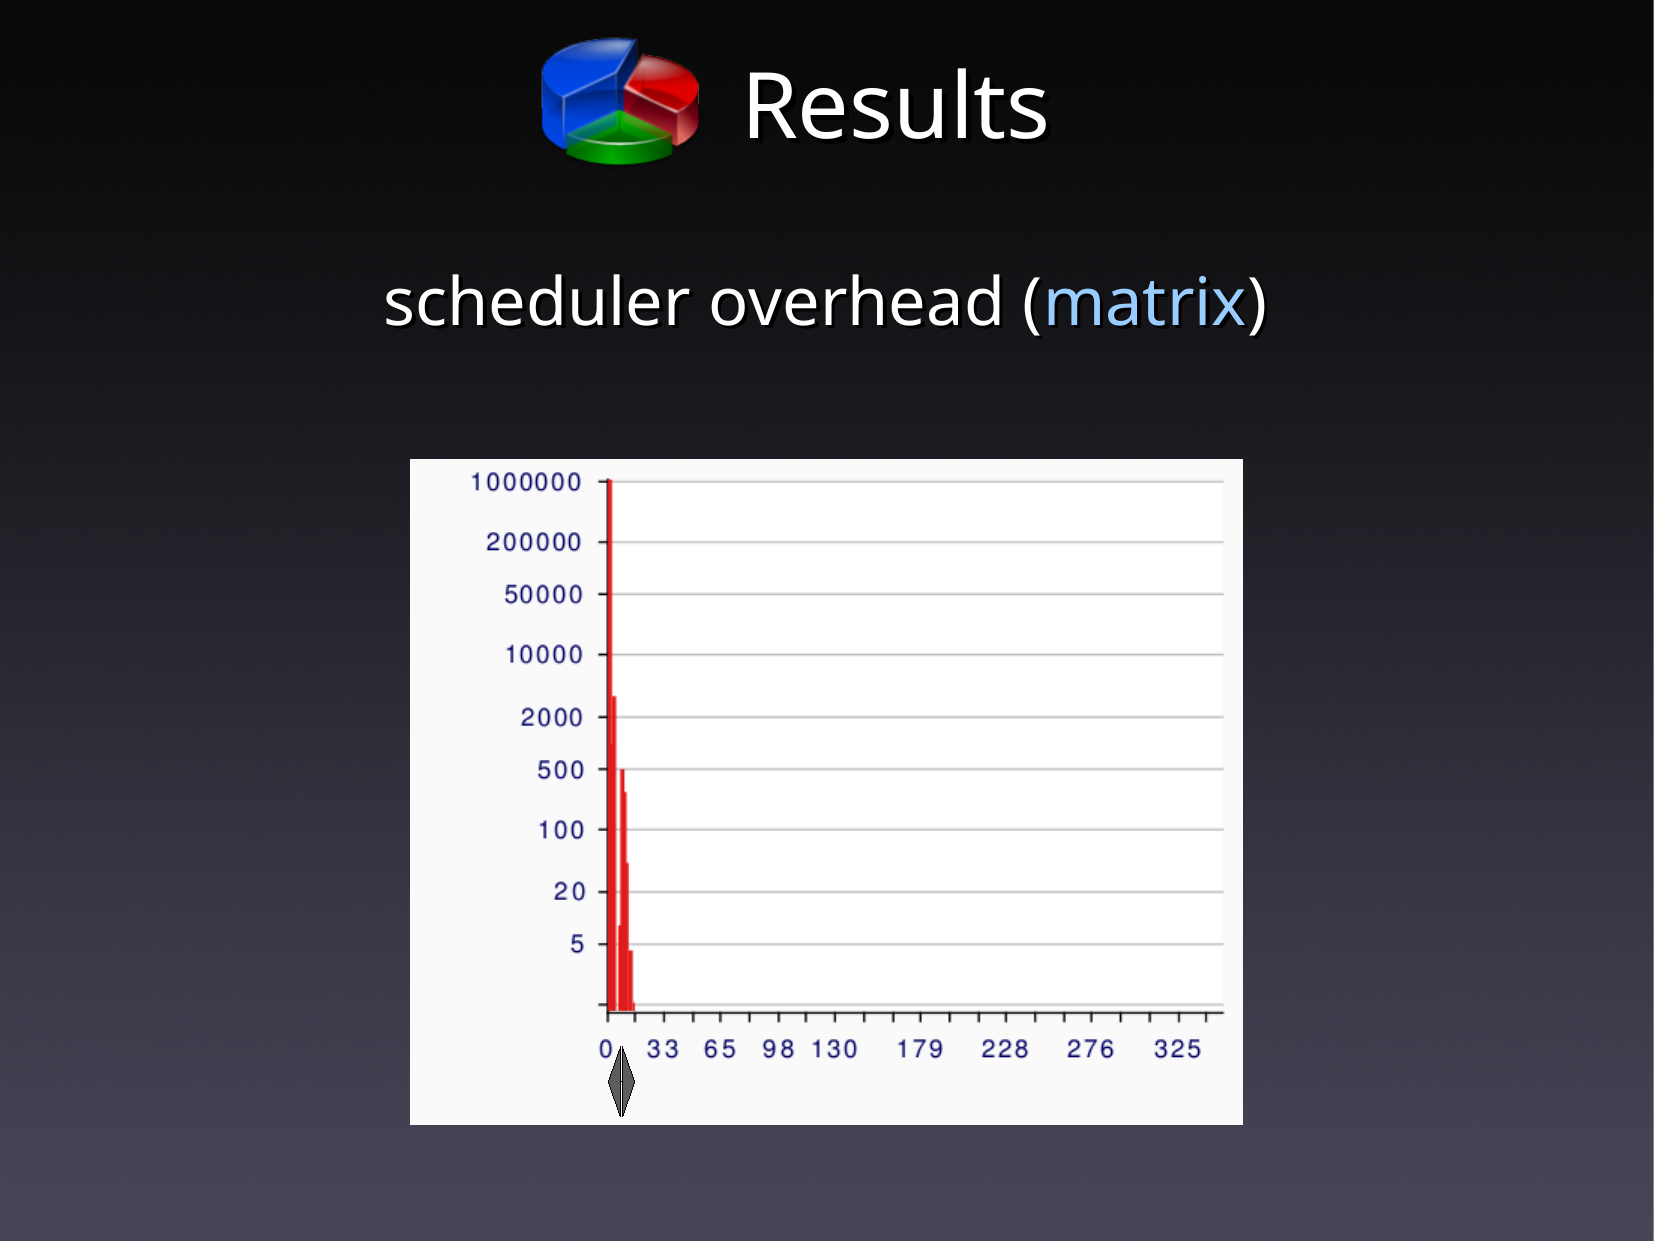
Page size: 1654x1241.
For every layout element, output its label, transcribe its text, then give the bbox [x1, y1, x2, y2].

title scheduler overhead (matrix) [0, 195, 1653, 403]
title Results [0, 0, 1651, 195]
picture [531, 17, 710, 187]
text_box [608, 1046, 635, 1117]
picture [0, 0, 1654, 1241]
